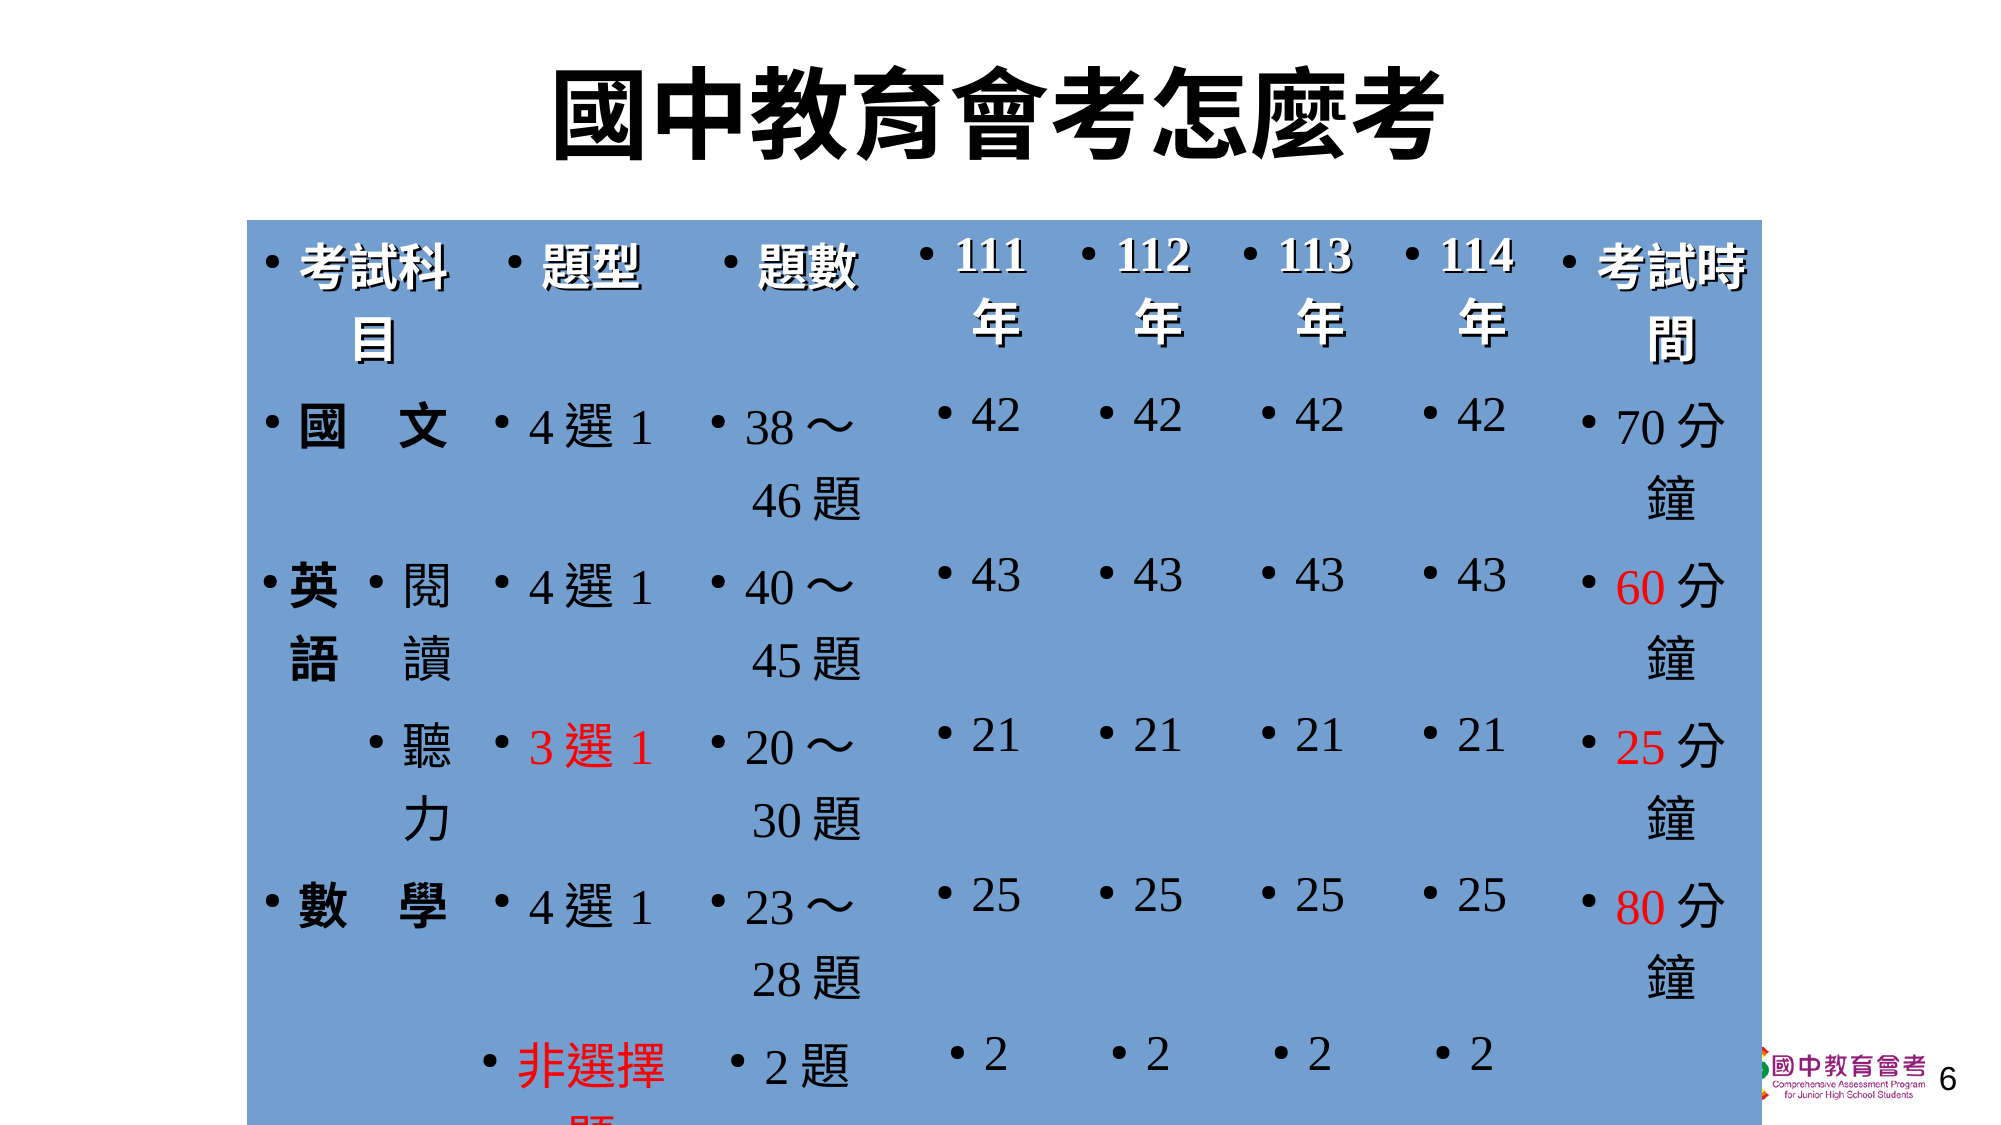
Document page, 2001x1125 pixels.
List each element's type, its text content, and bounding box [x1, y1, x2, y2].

table_cell 4選1 [466, 379, 682, 539]
table_cell 42 [1060, 379, 1222, 539]
table_cell 21 [1060, 699, 1222, 859]
table_cell 2 [1383, 1019, 1545, 1125]
table_cell 42 [1222, 379, 1383, 539]
table_cell 43 [1060, 539, 1222, 699]
table_header 題型 [466, 220, 682, 379]
table_header 題數 [682, 220, 898, 379]
table_cell 25 [1060, 859, 1222, 1019]
table_cell 2 [898, 1019, 1060, 1125]
table_cell 42 [898, 379, 1060, 539]
table_header 113年 [1222, 220, 1383, 379]
table_cell 23～28題 [682, 859, 898, 1019]
table_cell 聽力 [347, 699, 466, 859]
table_cell 2題 [682, 1019, 898, 1125]
table_cell 21 [898, 699, 1060, 859]
table_header 考試時間 [1545, 220, 1762, 379]
table_cell 25分鐘 [1545, 699, 1762, 859]
table_cell 2 [1222, 1019, 1383, 1125]
table_cell 4選1 [466, 539, 682, 699]
table_cell 25 [1222, 859, 1383, 1019]
table_cell 60分鐘 [1545, 539, 1762, 699]
table_cell 25 [898, 859, 1060, 1019]
table_header 考試科目 [247, 220, 466, 379]
table_cell 43 [1222, 539, 1383, 699]
table_cell 閱讀 [347, 539, 466, 699]
table_cell 38～46題 [682, 379, 898, 539]
table_cell 42 [1383, 379, 1545, 539]
table_cell 43 [1383, 539, 1545, 699]
table_cell 2 [1060, 1019, 1222, 1125]
table_cell 80分鐘 [1545, 859, 1762, 1125]
table_cell 40～45題 [682, 539, 898, 699]
table_cell 43 [898, 539, 1060, 699]
table_header 114年 [1383, 220, 1545, 379]
table_cell 非選擇題 [466, 1019, 682, 1125]
table_cell 25 [1383, 859, 1545, 1019]
table_cell 70分鐘 [1545, 379, 1762, 539]
table_cell 4選1 [466, 859, 682, 1019]
table_cell 英語 [247, 539, 347, 859]
table_cell 21 [1222, 699, 1383, 859]
table_cell 21 [1383, 699, 1545, 859]
table_cell 20～30題 [682, 699, 898, 859]
table_cell 3選1 [466, 699, 682, 859]
table_header 111年 [898, 220, 1060, 379]
title 國中教育會考怎麼考 [137, 2, 1863, 220]
text_box [1923, 1047, 2000, 1108]
table_cell 數 學 [247, 859, 466, 1125]
table_cell 國 文 [247, 379, 466, 539]
table_header 112年 [1060, 220, 1222, 379]
